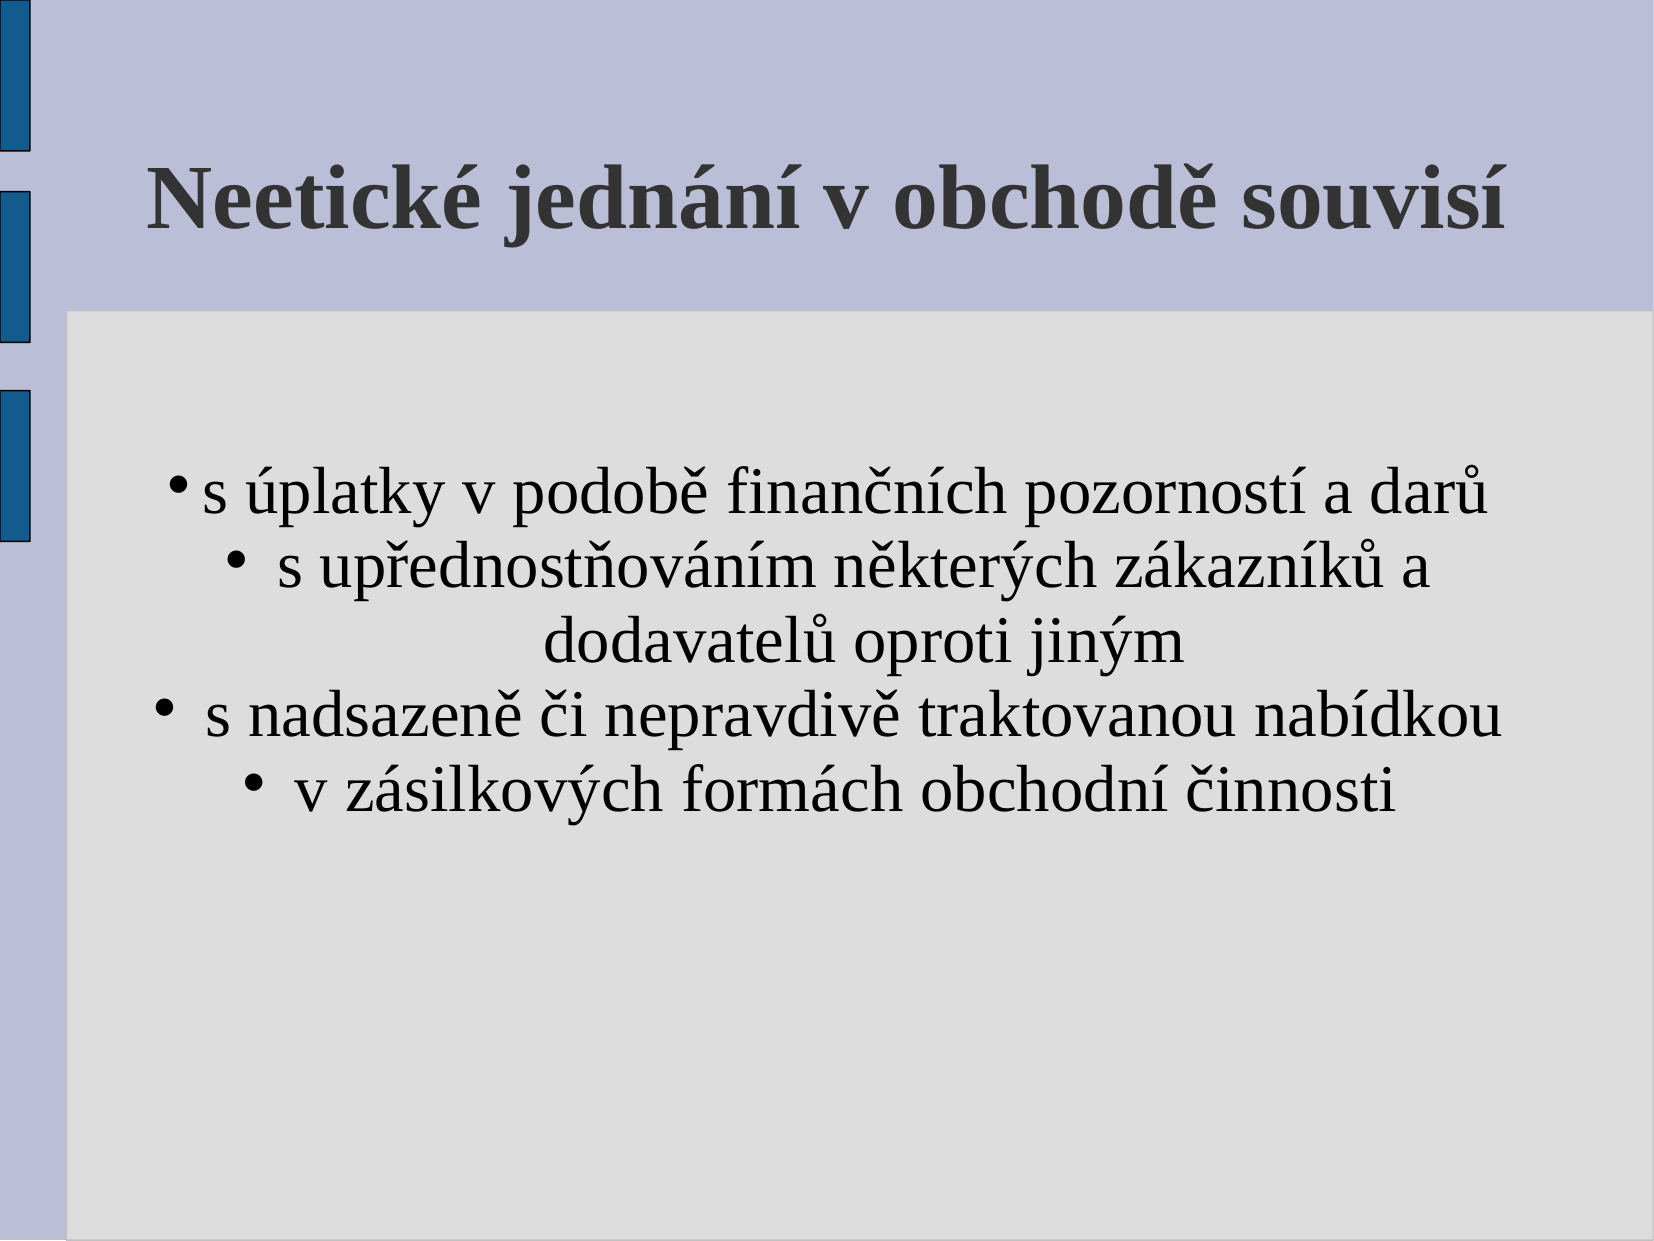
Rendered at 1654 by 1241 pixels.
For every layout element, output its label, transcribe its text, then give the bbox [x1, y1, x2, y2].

title Neetické jednání v obchodě souvisí [121, 98, 1534, 291]
subtitle s úplatky v podobě finančních pozorností a darů s upřednostňováním některých zákazníků a dodavatelů oproti jiným s nadsazeně či nepravdivě traktovanou nabídkou v zásilkových formách obchodní činnosti [123, 383, 1536, 892]
